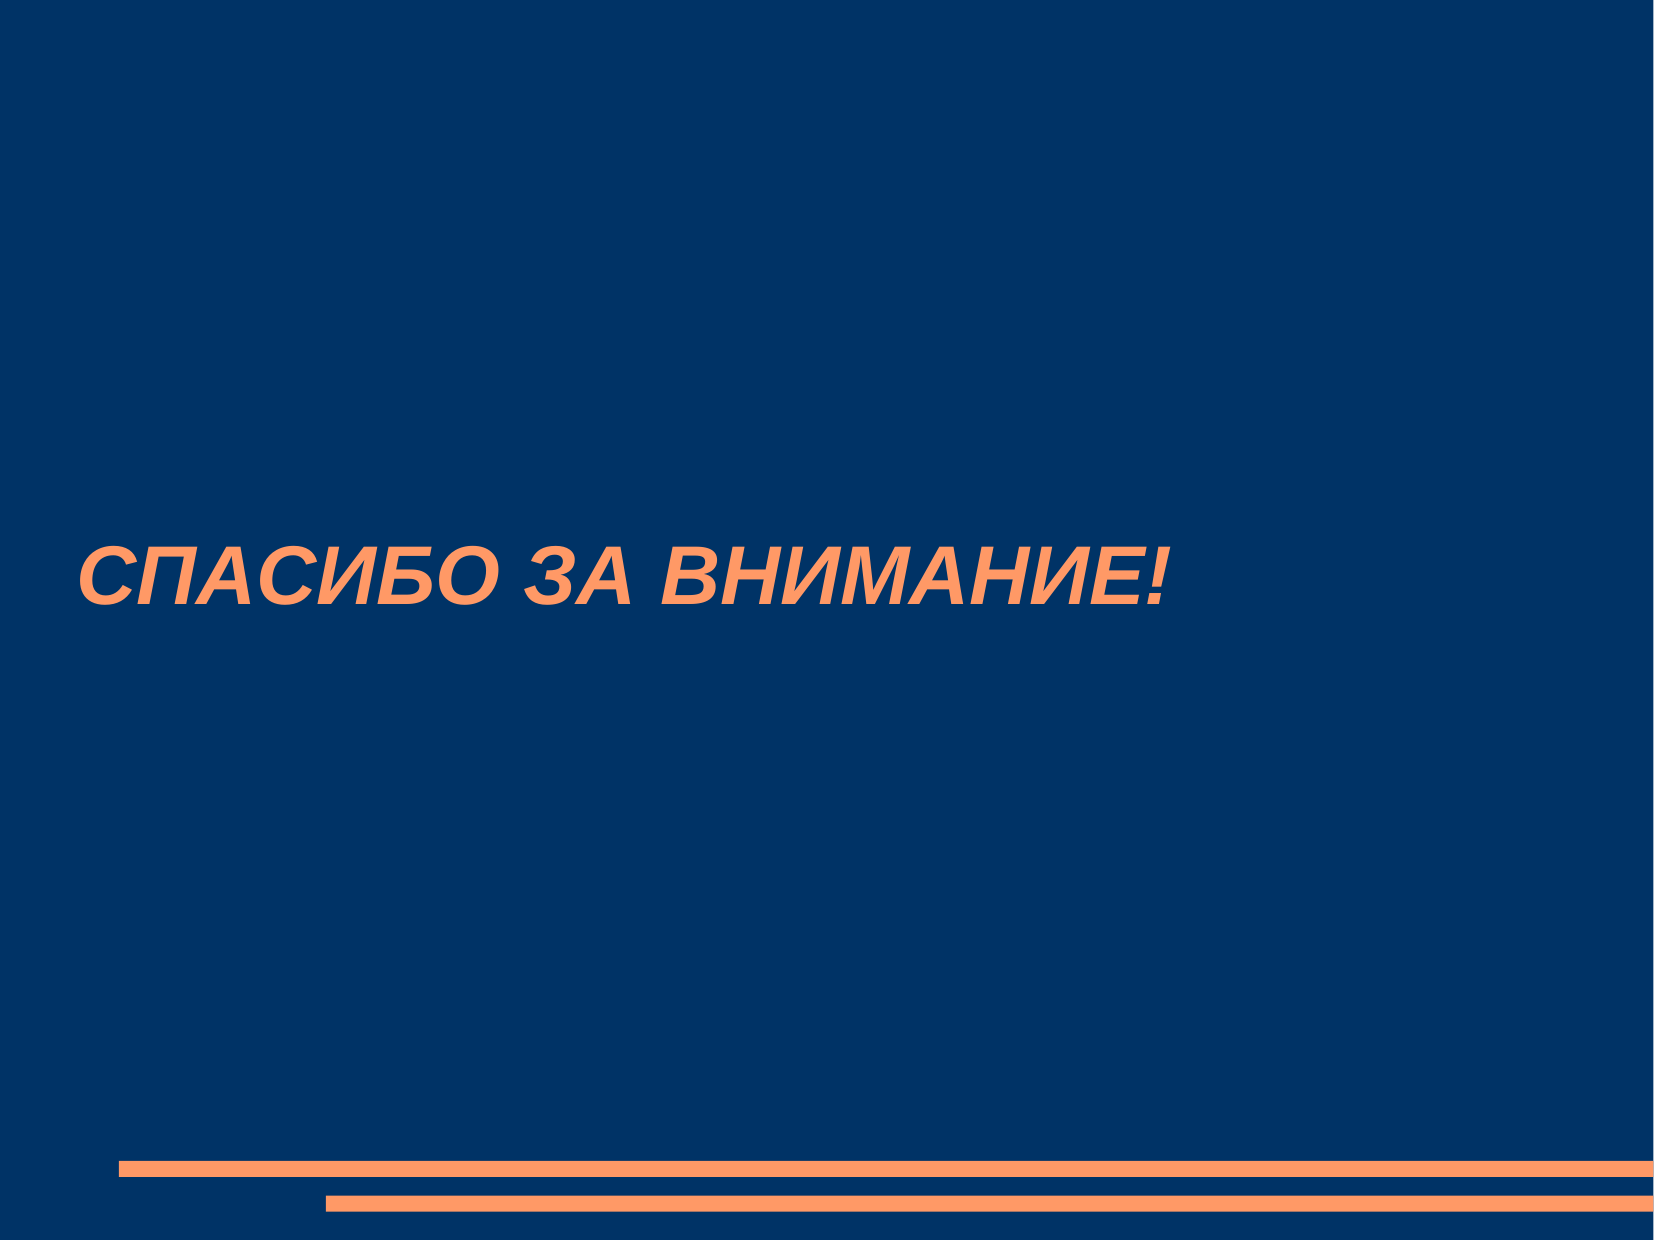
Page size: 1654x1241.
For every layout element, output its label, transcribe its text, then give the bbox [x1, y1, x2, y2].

title СПАСИБО ЗА ВНИМАНИЕ! [76, 472, 1565, 680]
